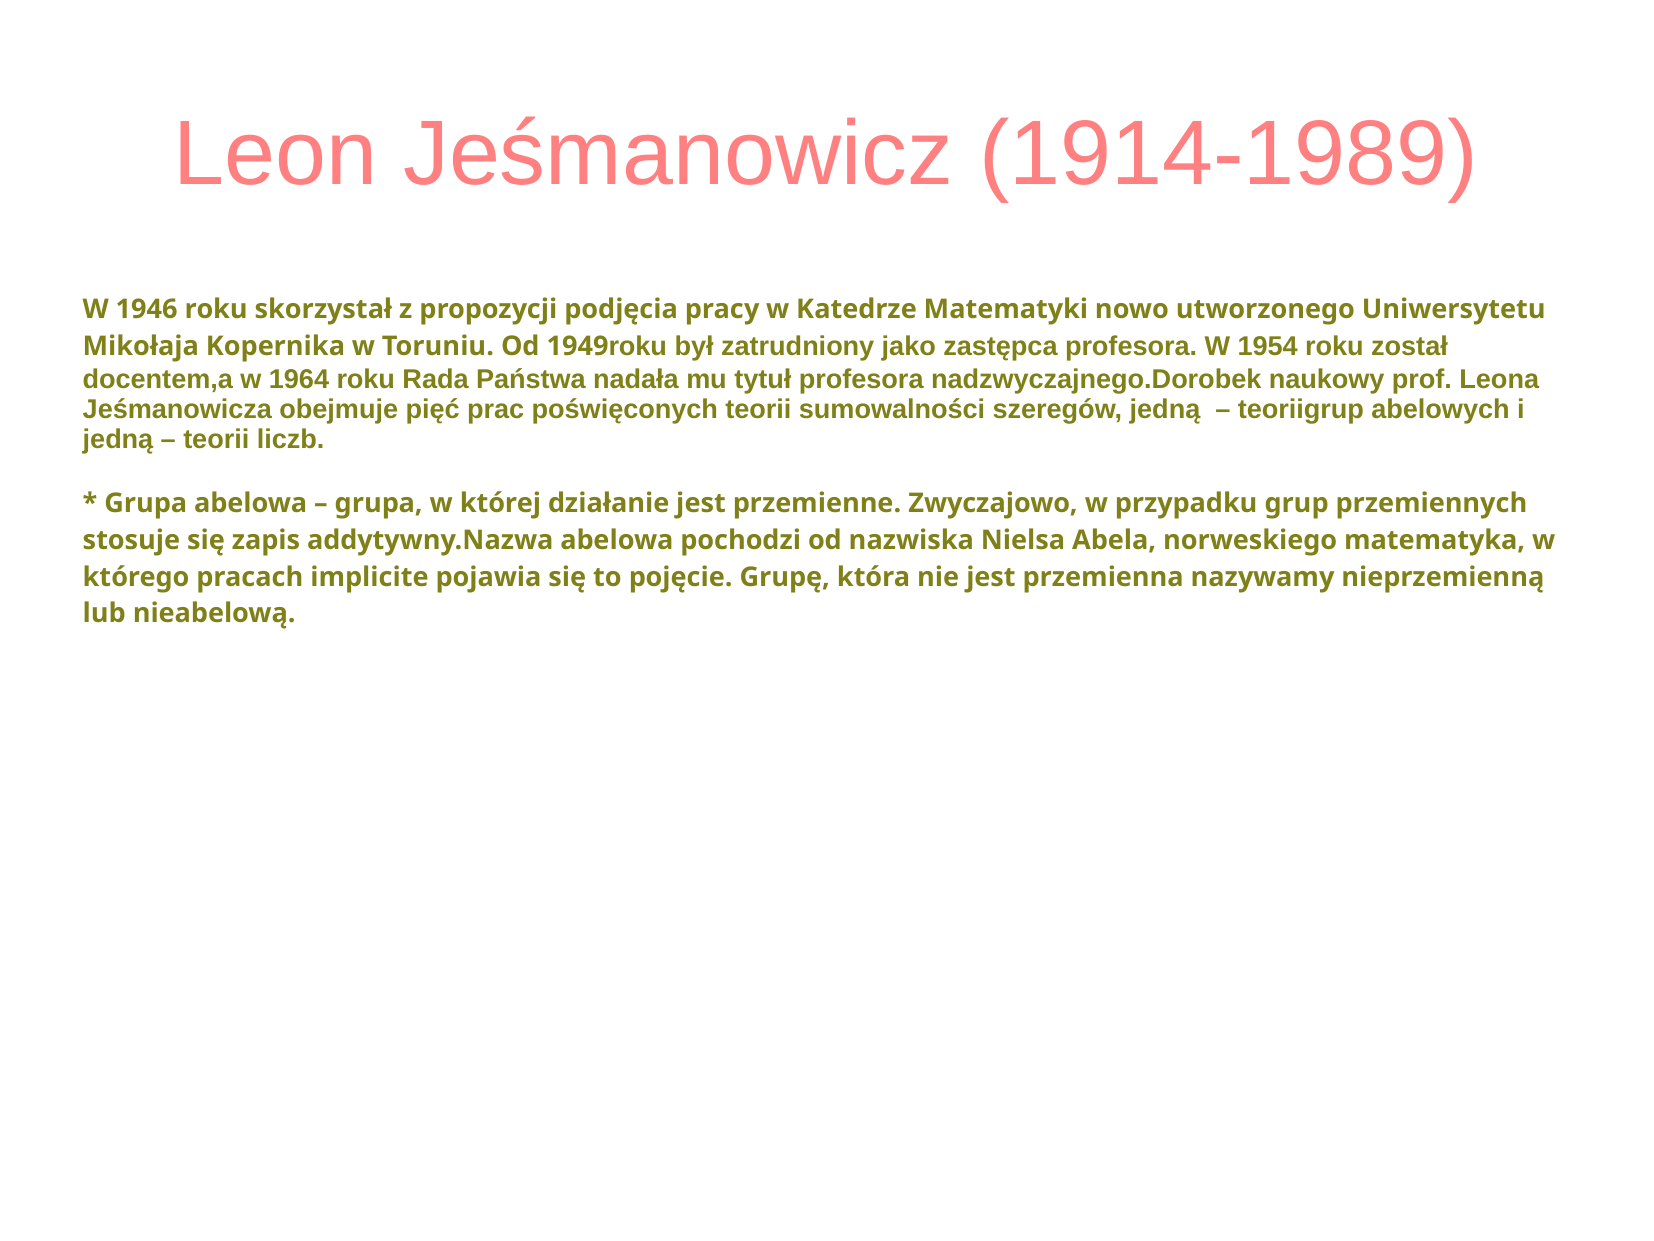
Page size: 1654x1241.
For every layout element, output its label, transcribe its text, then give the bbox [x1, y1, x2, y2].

title Leon Jeśmanowicz (1914-1989) [82, 49, 1571, 257]
list W 1946 roku skorzystał z propozycji podjęcia pracy w Katedrze Matematyki nowo utworzonego Uniwersytetu Mikołaja Kopernika w Toruniu. Od 1949roku był zatrudniony jako zastępca profesora. W 1954 roku został docentem,a w 1964 roku Rada Państwa nadała mu tytuł profesora nadzwyczajnego.Dorobek naukowy prof. Leona Jeśmanowicza obejmuje pięć prac poświęconych teorii sumowalności szeregów, jedną – teoriigrup abelowych i jedną – teorii liczb. * Grupa abelowa – grupa, w której działanie jest przemienne. Zwyczajowo, w przypadku grup przemiennych stosuje się zapis addytywny.Nazwa abelowa pochodzi od nazwiska Nielsa Abela, norweskiego matematyka, w którego pracach implicite pojawia się to pojęcie. Grupę, która nie jest przemienna nazywamy nieprzemienną lub nieabelową. [82, 290, 1571, 1109]
